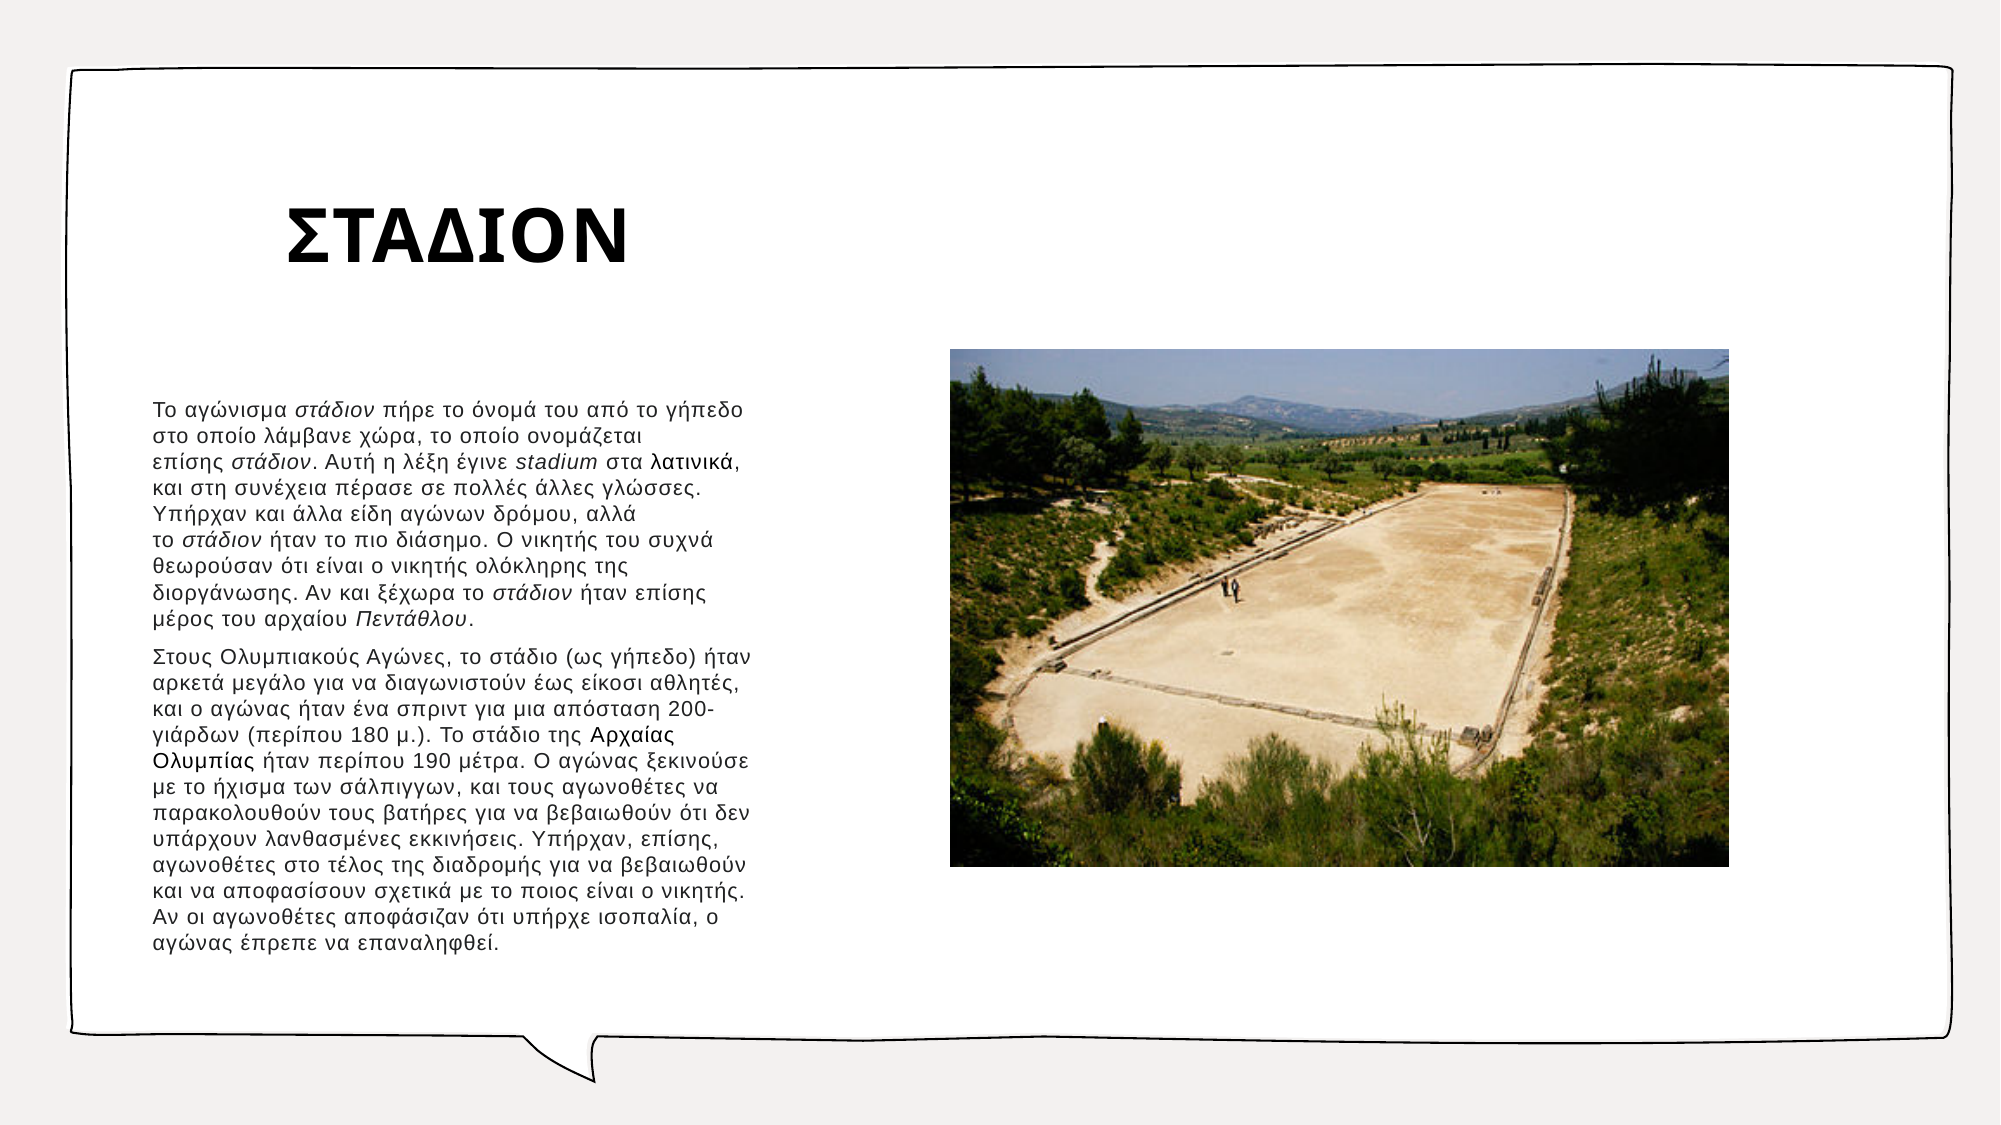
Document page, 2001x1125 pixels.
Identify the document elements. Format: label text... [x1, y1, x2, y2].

picture [950, 349, 1729, 867]
title ΣΤΑΔΙΟΝ [137, 90, 783, 375]
list Το αγώνισμα στάδιον πήρε το όνομά του από το γήπεδο στο οποίο λάμβανε χώρα, το οποίο ονομάζεται επίσης στάδιον. Αυτή η λέξη έγινε stadium στα λατινικά, και στη συνέχεια πέρασε σε πολλές άλλες γλώσσες. Υπήρχαν και άλλα είδη αγώνων δρόμου, αλλά το στάδιον ήταν το πιο διάσημο. Ο νικητής του συχνά θεωρούσαν ότι είναι ο νικητής ολόκληρης της διοργάνωσης. Αν και ξέχωρα το στάδιον ήταν επίσης μέρος του αρχαίου Πεντάθλου. Στους Ολυμπιακούς Αγώνες, το στάδιο (ως γήπεδο) ήταν αρκετά μεγάλο για να διαγωνιστούν έως είκοσι αθλητές, και ο αγώνας ήταν ένα σπριντ για μια απόσταση 200-γιάρδων (περίπου 180 μ.). Το στάδιο της Αρχαίας Ολυμπίας ήταν περίπου 190 μέτρα. Ο αγώνας ξεκινούσε με το ήχισμα των σάλπιγγων, και τους αγωνοθέτες να παρακολουθούν τους βατήρες για να βεβαιωθούν ότι δεν υπάρχουν λανθασμένες εκκινήσεις. Υπήρχαν, επίσης, αγωνοθέτες στο τέλος της διαδρομής για να βεβαιωθούν και να αποφασίσουν σχετικά με το ποιος είναι ο νικητής. Αν οι αγωνοθέτες αποφάσιζαν ότι υπήρχε ισοπαλία, ο αγώνας έπρεπε να επαναληφθεί. [137, 388, 783, 963]
